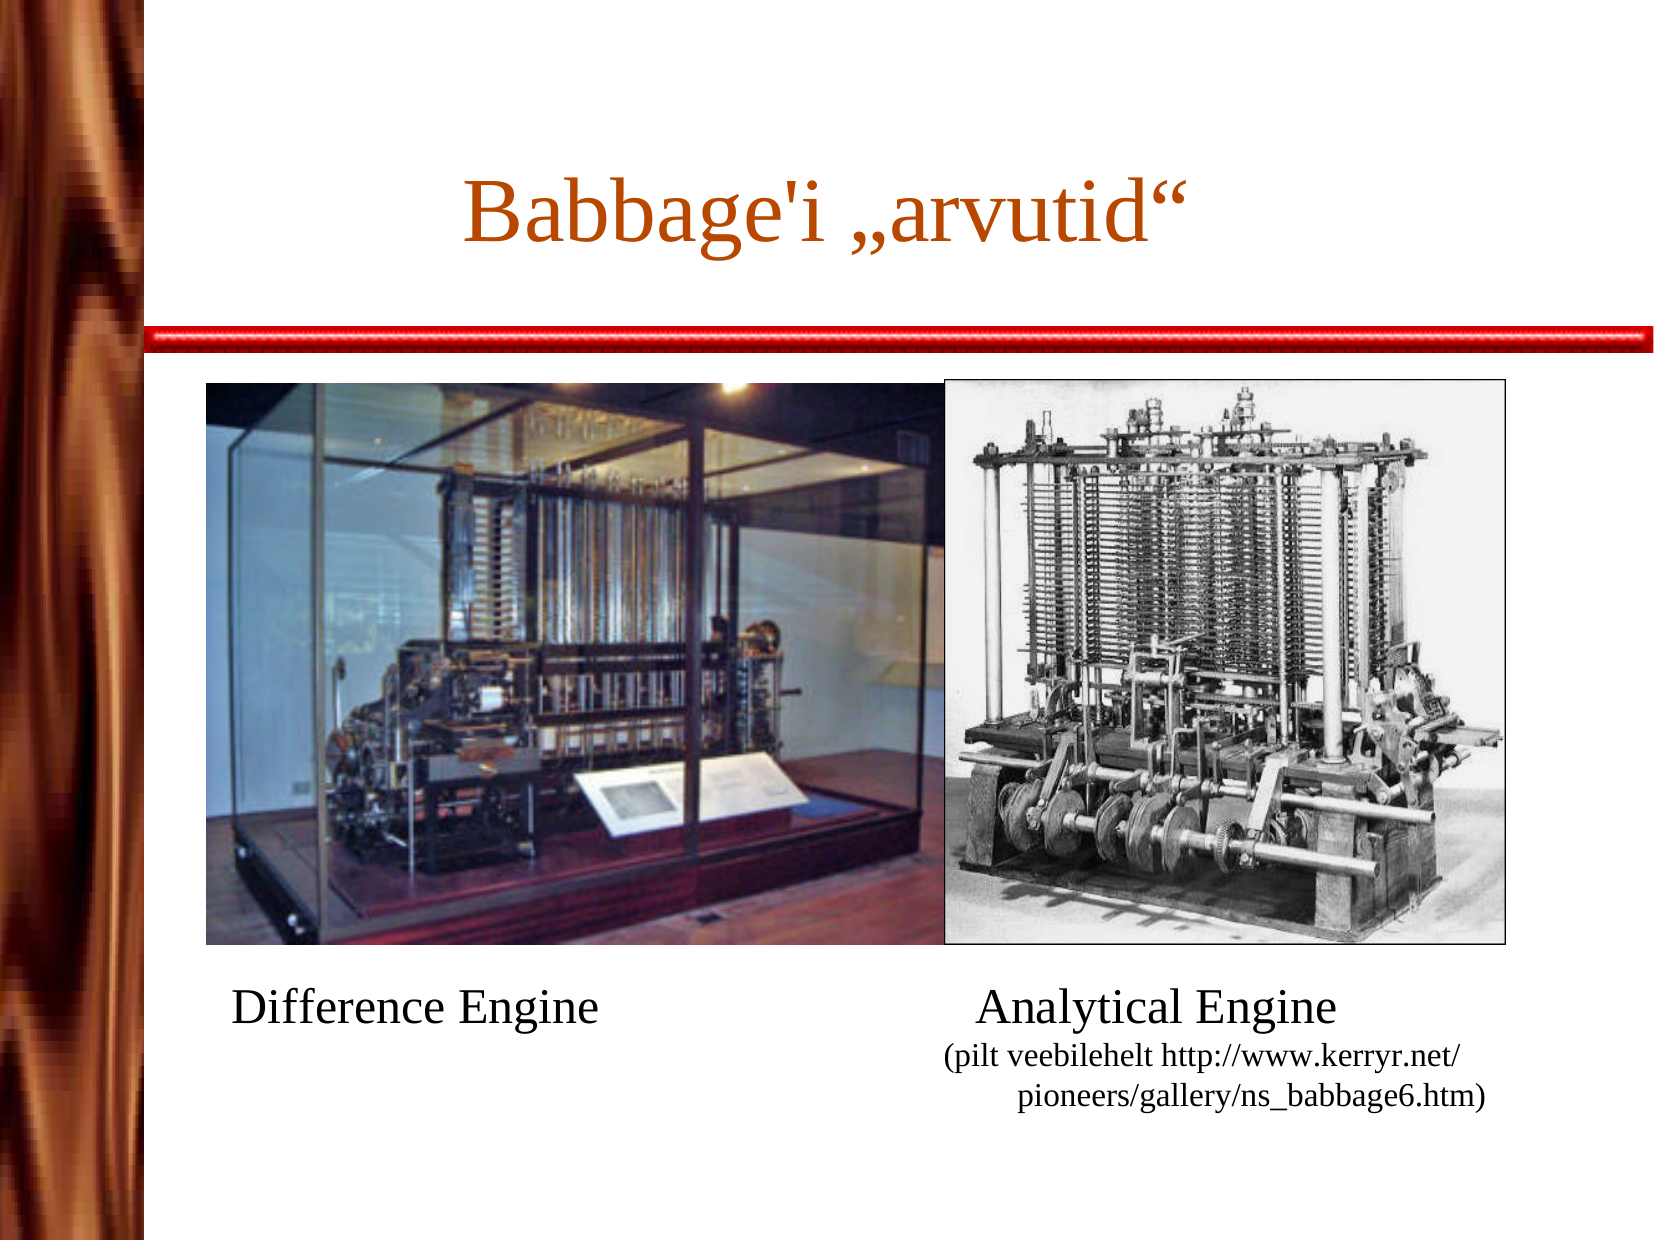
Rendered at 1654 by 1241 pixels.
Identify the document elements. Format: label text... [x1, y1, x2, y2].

text_box Difference Engine Analytical Engine (pilt veebilehelt http://www.kerryr.net/ pioneers/gallery/ns_babbage6.htm) [206, 974, 1536, 1110]
picture [0, 0, 1654, 1240]
title Babbage'i „arvutid“ [121, 100, 1533, 312]
picture [206, 379, 1506, 945]
